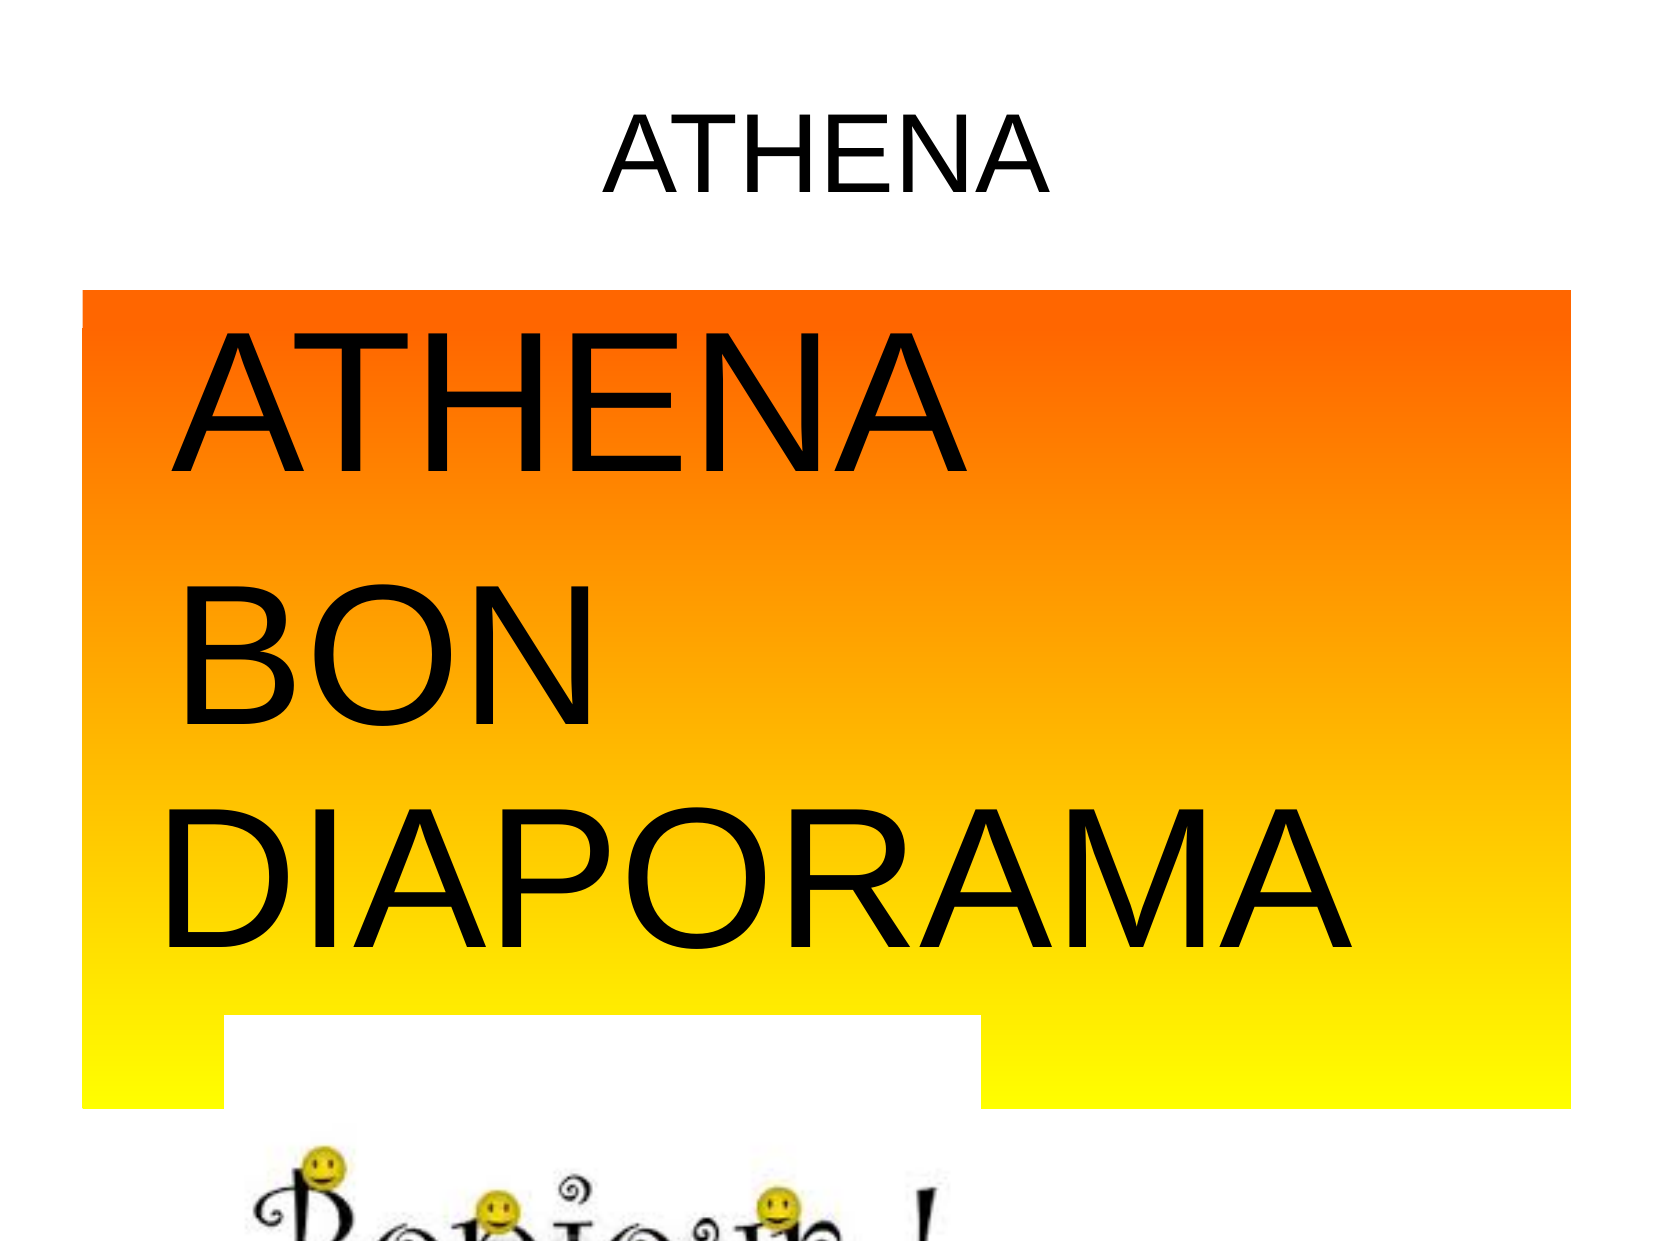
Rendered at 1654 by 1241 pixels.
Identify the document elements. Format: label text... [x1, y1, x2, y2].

list ATHENA BON DIAPORAMA [82, 290, 1571, 1109]
picture [224, 1015, 981, 1241]
title ATHENA [82, 49, 1571, 257]
